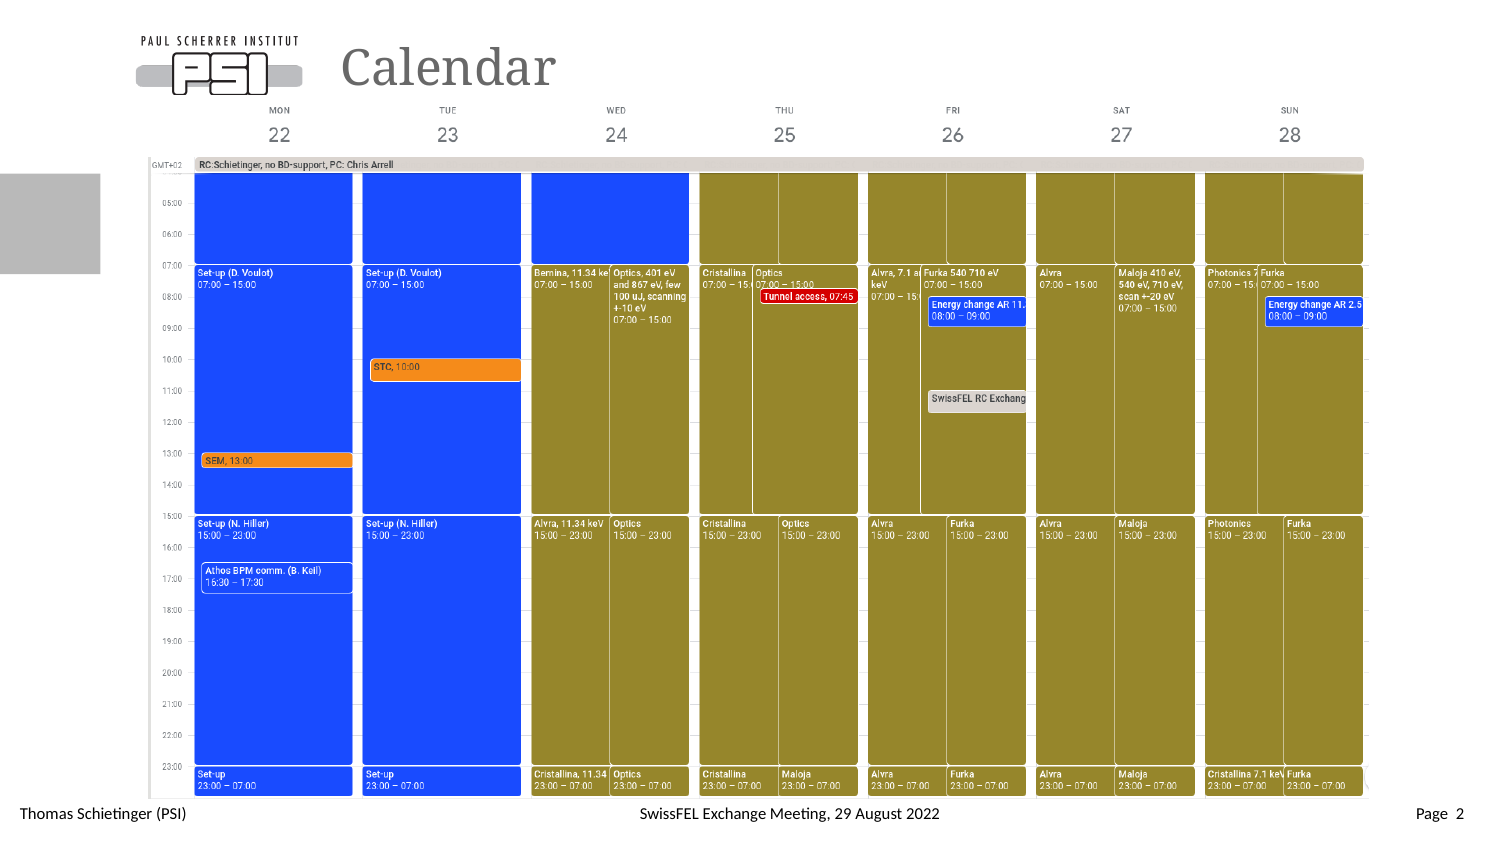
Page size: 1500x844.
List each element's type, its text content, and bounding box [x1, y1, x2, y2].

title Calendar [340, 35, 1442, 98]
picture [148, 99, 1369, 799]
